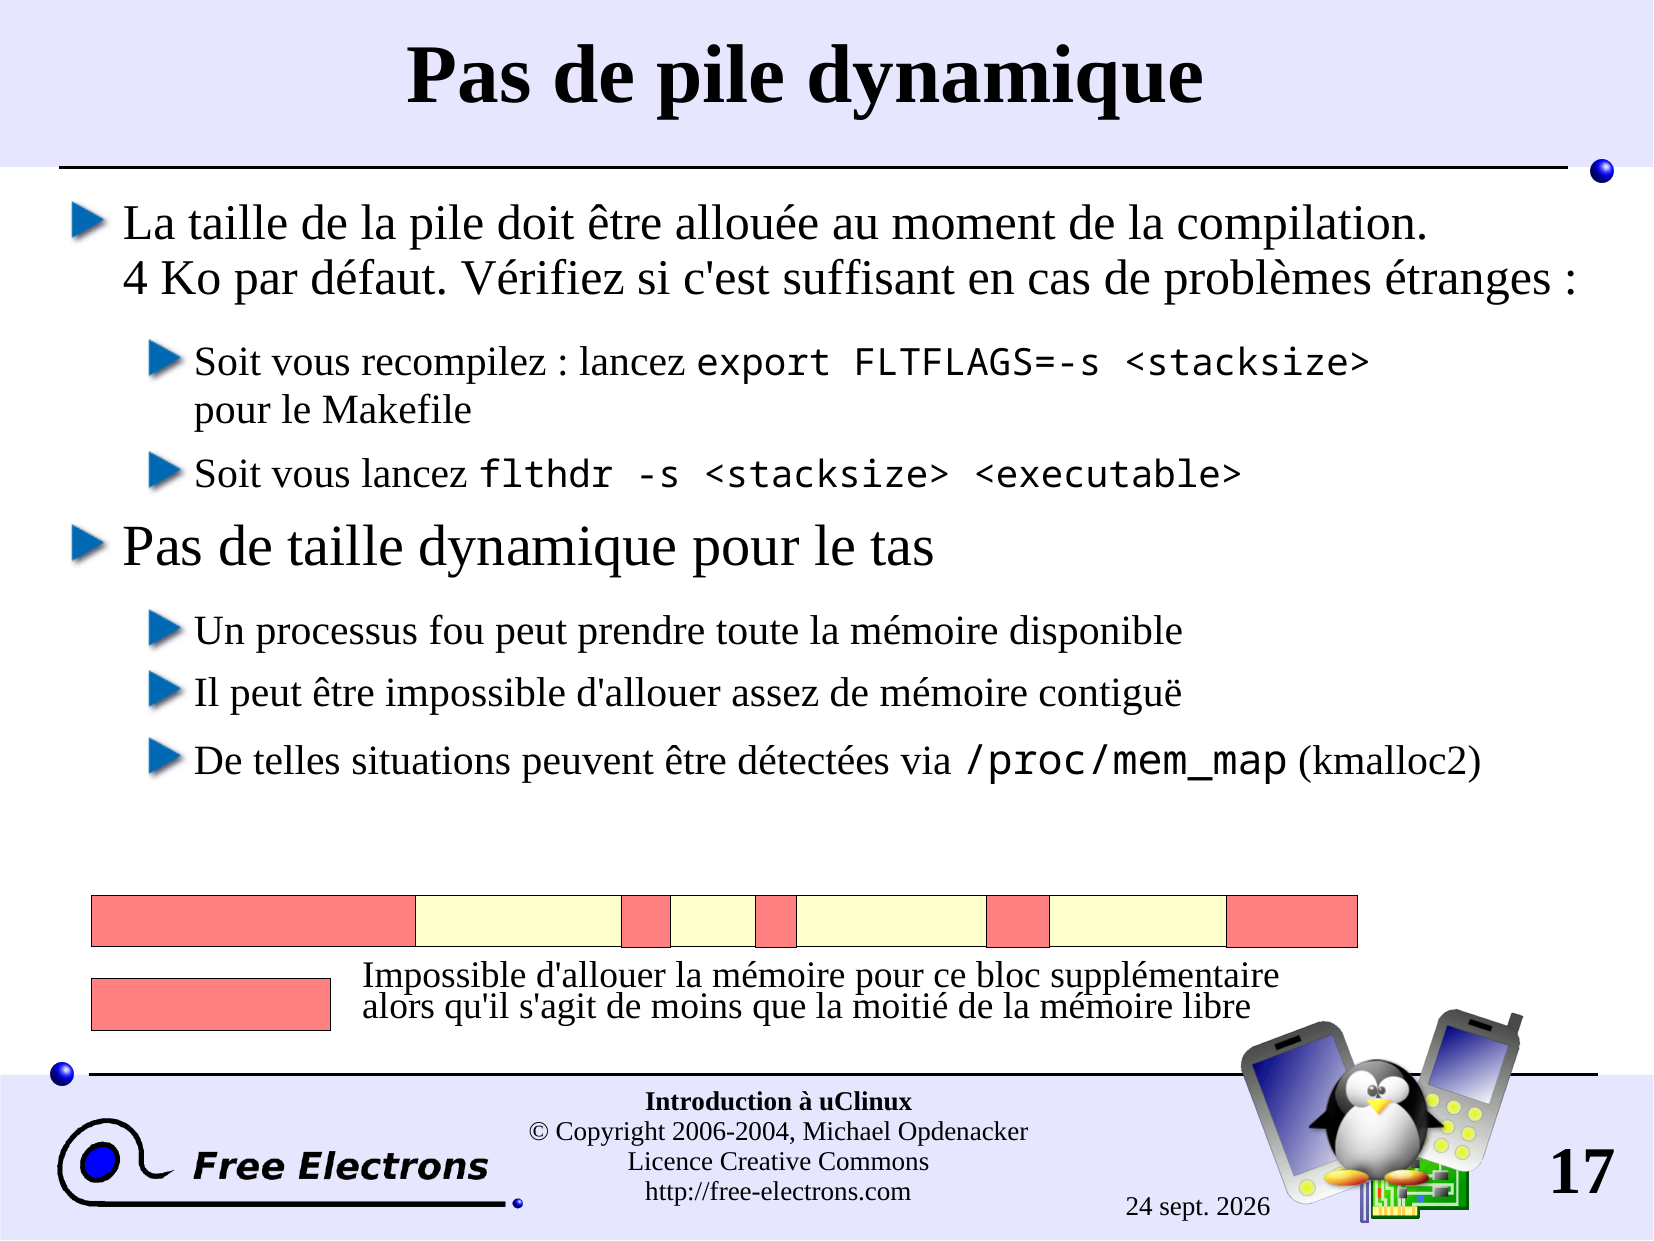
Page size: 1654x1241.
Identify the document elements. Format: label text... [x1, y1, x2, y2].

title Pas de pile dynamique [60, 20, 1551, 130]
picture [50, 1107, 527, 1216]
list La taille de la pile doit être allouée au moment de la compilation. 4 Ko par défaut. Vérifiez si c'est suffisant en cas de problèmes étranges : Soit vous recompilez : lancez export FLTFLAGS=-s <stacksize> pour le Makefile Soit vous lancez flthdr -s <stacksize> <executable> Pas de taille dynamique pour le tas Un processus fou peut prendre toute la mémoire disponible Il peut être impossible d'allouer assez de mémoire contiguë De telles situations peuvent être détectées via /proc/mem_map (kmalloc2) [52, 195, 1594, 1045]
text_box [91, 895, 1358, 948]
picture [1231, 1045, 1528, 1241]
text_box [91, 978, 331, 1031]
text_box Impossible d'allouer la mémoire pour ce bloc supplémentaire alors qu'il s'agit de moins que la moitié de la mémoire libre [362, 962, 1284, 1067]
